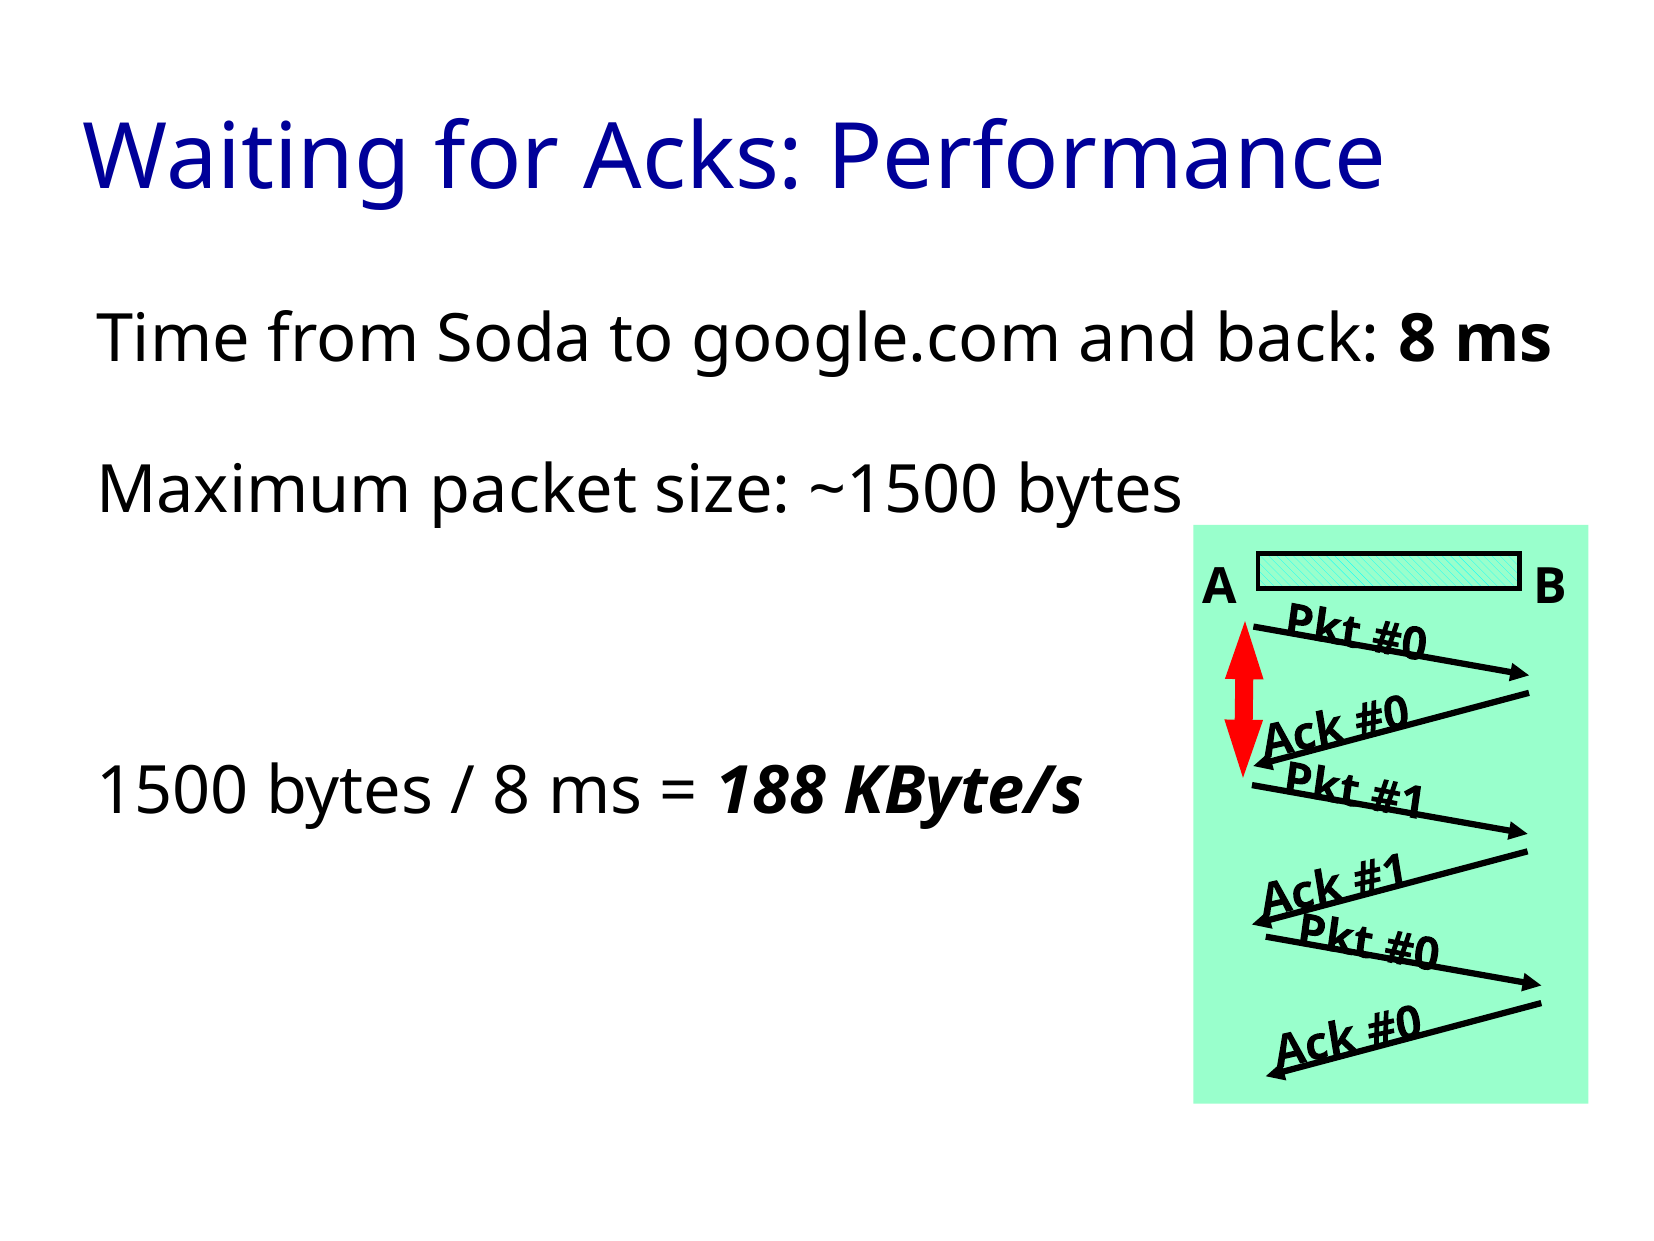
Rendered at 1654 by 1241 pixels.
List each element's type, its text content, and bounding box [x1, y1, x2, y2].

title Waiting for Acks: Performance [82, 49, 1571, 257]
text_box [1269, 930, 1282, 936]
text_box Ack #0 [1249, 653, 1502, 779]
text_box B [1480, 546, 1620, 622]
text_box [1193, 524, 1589, 617]
text_box A [1149, 546, 1290, 622]
list Time from Soda to google.com and back: 8 ms Maximum packet size: ~1500 bytes 1500 bytes / 8 ms = 188 KByte/s [60, 290, 1571, 1096]
text_box [1246, 622, 1396, 706]
text_box Ack #0 [1253, 963, 1515, 1089]
text_box Ack #1 [1239, 811, 1501, 937]
text_box Pkt #0 [1266, 578, 1521, 695]
text_box Pkt #0 [1278, 889, 1533, 1005]
text_box [1193, 622, 1589, 1104]
text_box Pkt #1 [1264, 737, 1520, 853]
